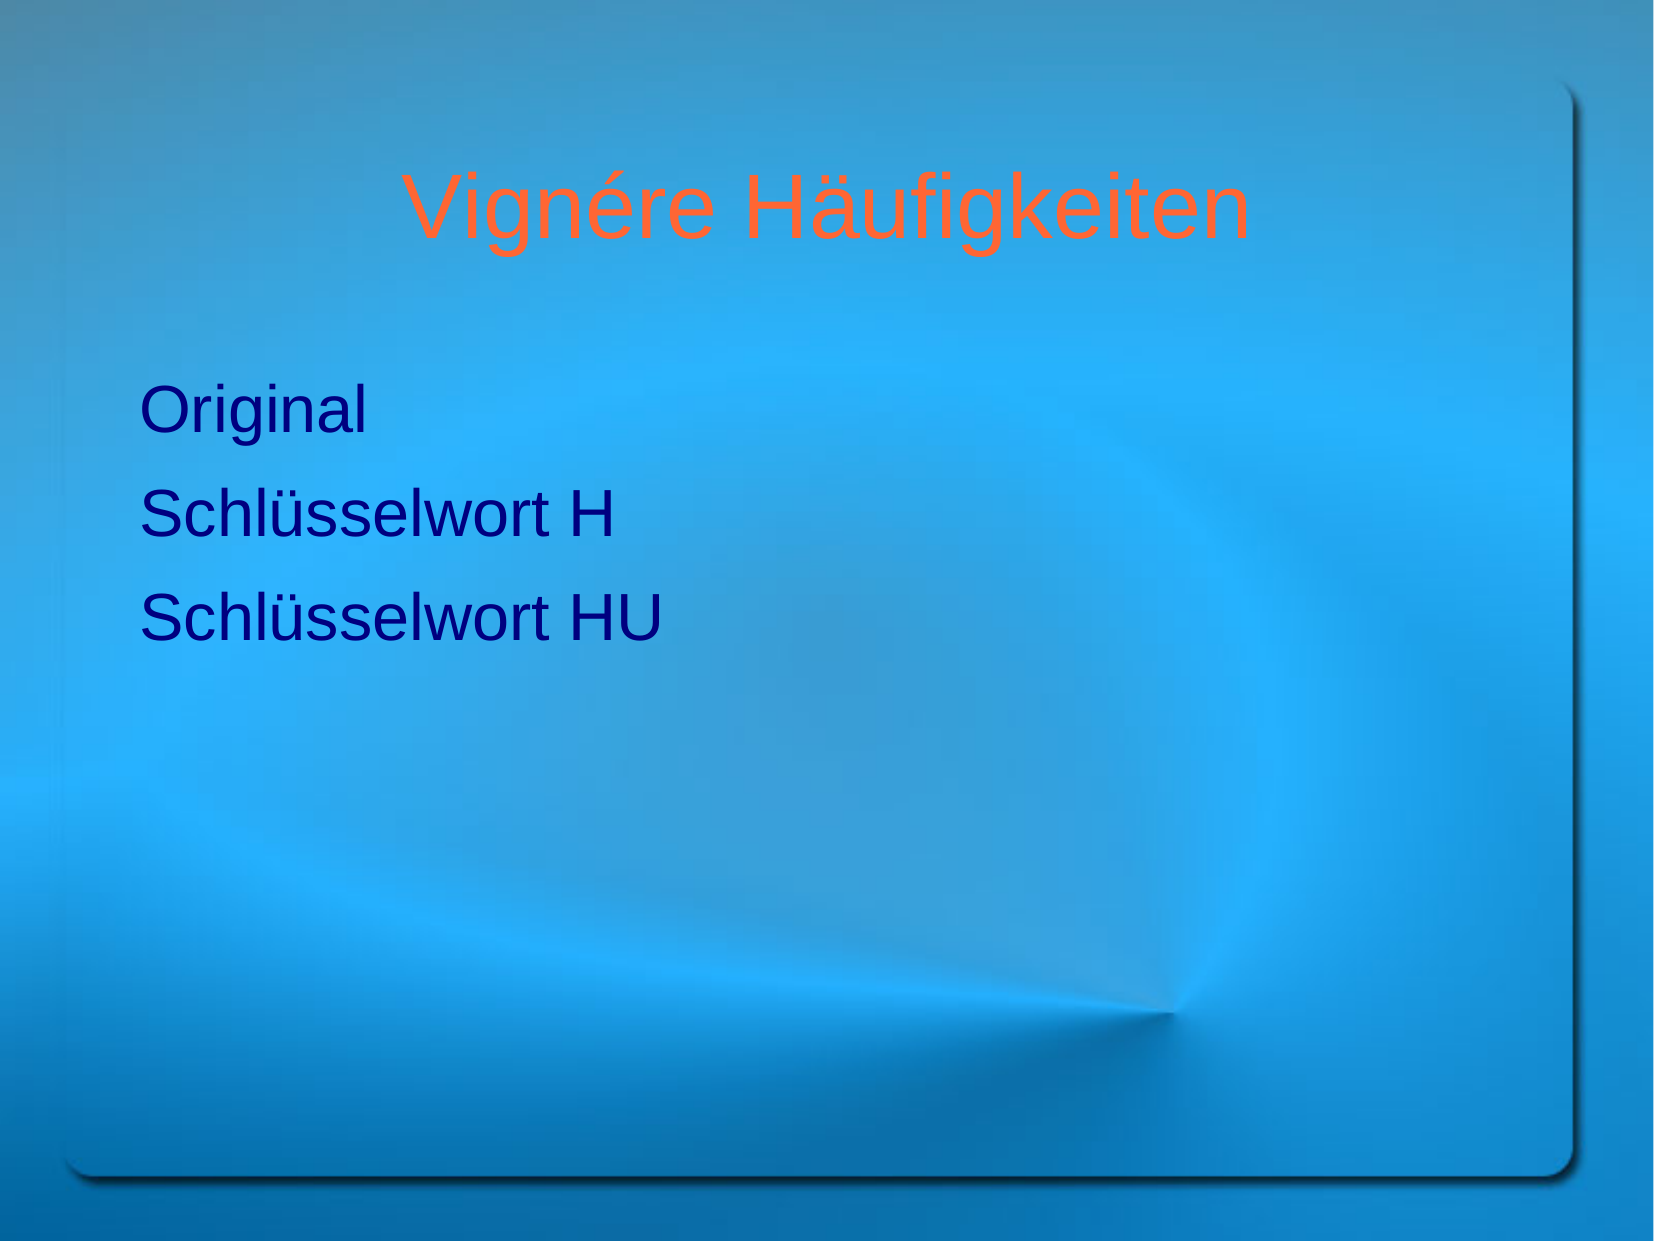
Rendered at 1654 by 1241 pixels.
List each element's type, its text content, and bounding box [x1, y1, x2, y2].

picture [0, 0, 1654, 1241]
title Vignére Häufigkeiten [121, 102, 1534, 311]
list Original Schlüsselwort H Schlüsselwort HU [121, 371, 1534, 1099]
